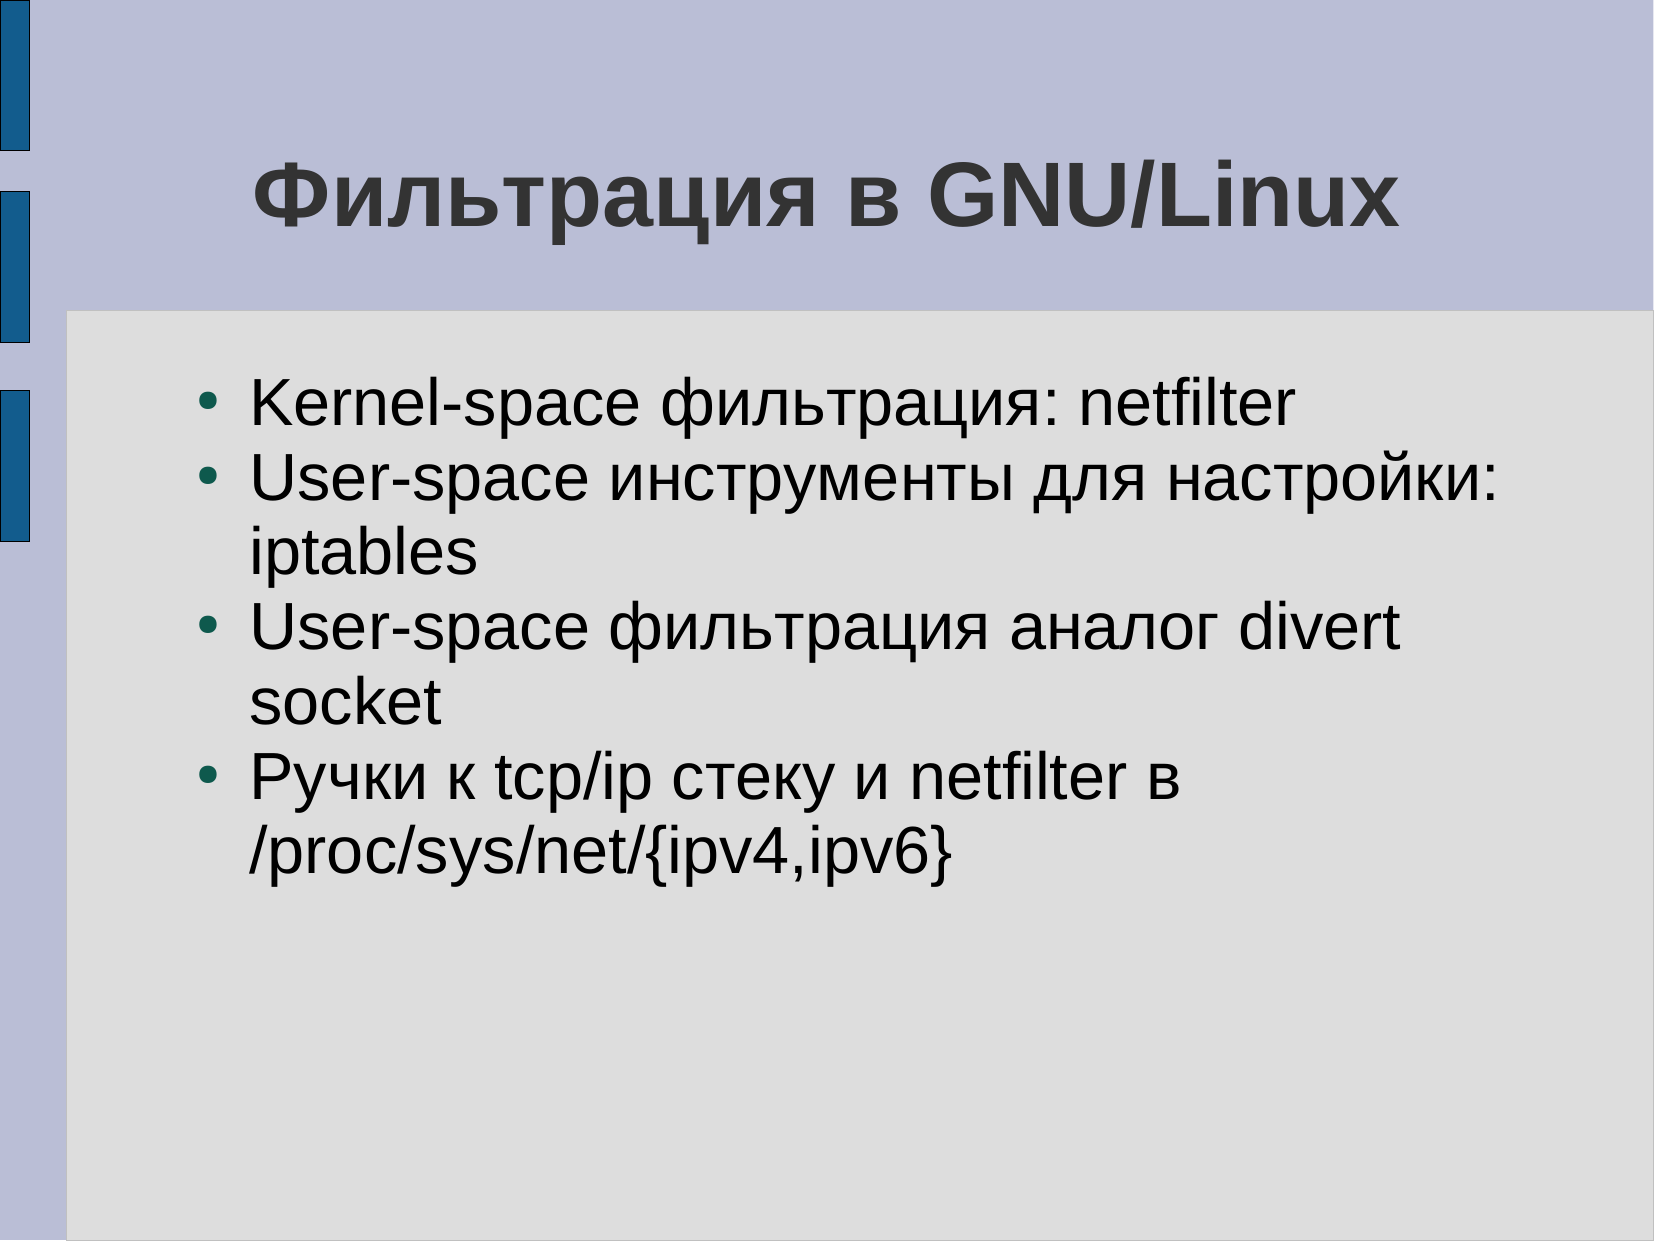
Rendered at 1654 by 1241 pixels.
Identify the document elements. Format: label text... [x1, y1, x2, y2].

list Kernel-space фильтрация: netfilter User-space инструменты для настройки: iptables User-space фильтрация аналог divert socket Ручки к tcp/ip стеку и netfilter в /proc/sys/net/{ipv4,ipv6} [178, 364, 1570, 1147]
title Фильтрация в GNU/Linux [121, 91, 1534, 299]
